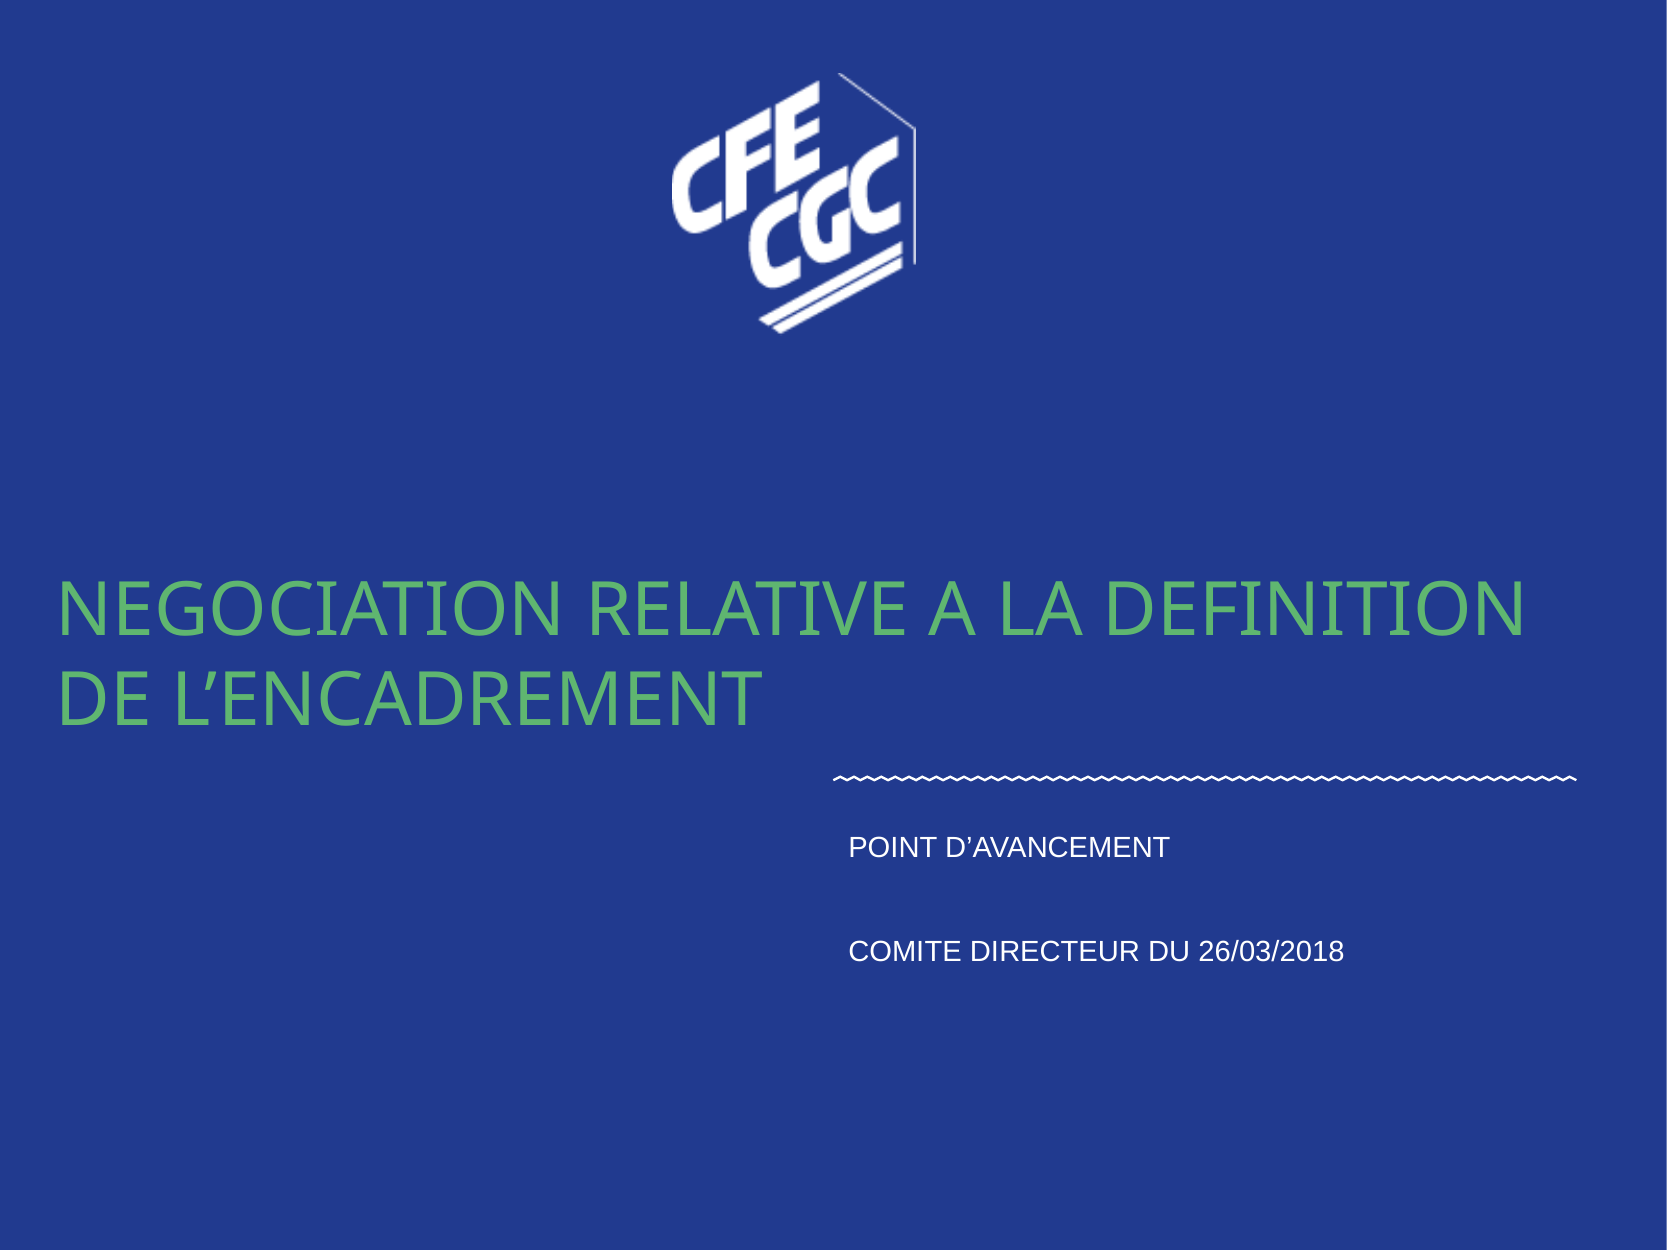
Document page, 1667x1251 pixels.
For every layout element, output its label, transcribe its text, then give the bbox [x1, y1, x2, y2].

title NEGOCIATION RELATIVE A La DEFINITION DE L’ENCADREMENT [40, 545, 1577, 753]
subtitle POINT D’AVANCEMENT Comite Directeur du 26/03/2018 [833, 820, 1577, 1202]
